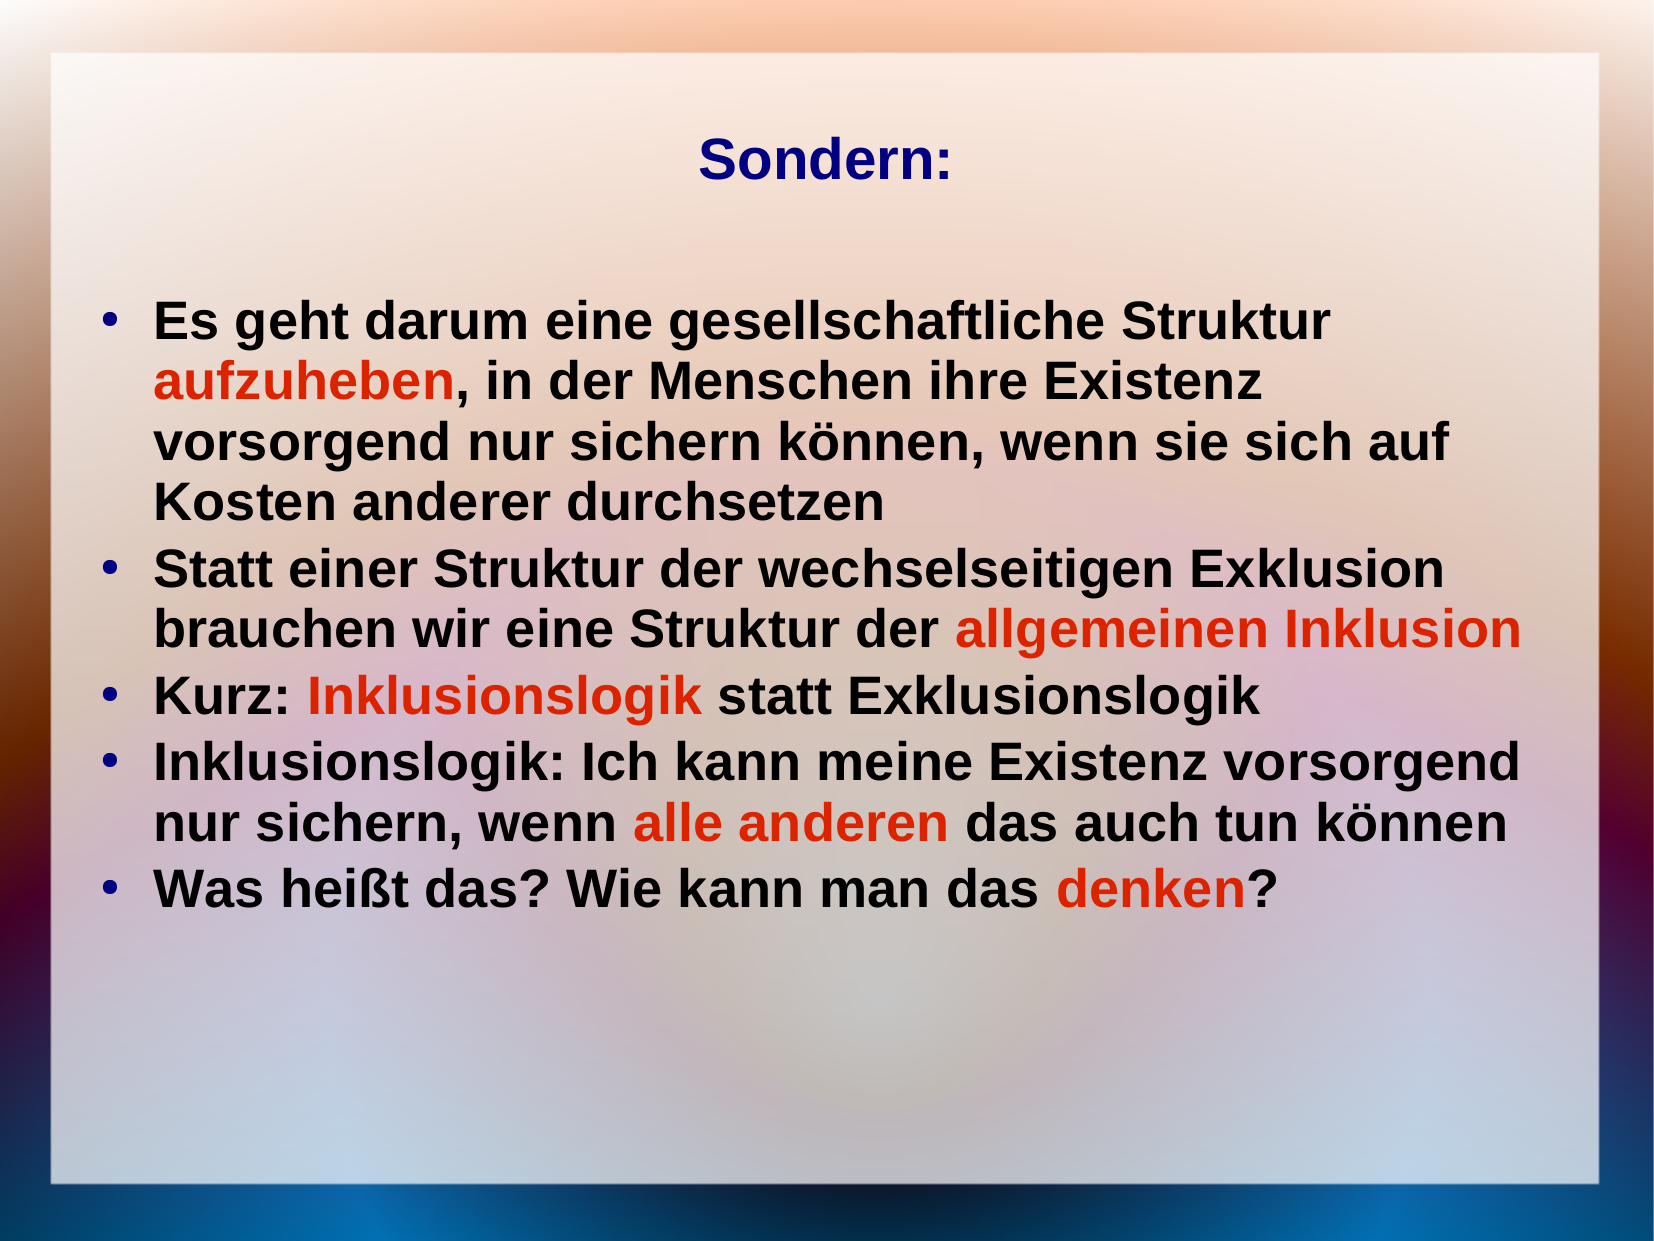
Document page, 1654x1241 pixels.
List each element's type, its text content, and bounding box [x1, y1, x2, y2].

list Es geht darum eine gesellschaftliche Struktur aufzuheben, in der Menschen ihre Existenz vorsorgend nur sichern können, wenn sie sich auf Kosten anderer durchsetzen Statt einer Struktur der wechselseitigen Exklusion brauchen wir eine Struktur der allgemeinen Inklusion Kurz: Inklusionslogik statt Exklusionslogik Inklusionslogik: Ich kann meine Existenz vorsorgend nur sichern, wenn alle anderen das auch tun können Was heißt das? Wie kann man das denken? [82, 290, 1571, 1010]
title Sondern: [82, 55, 1571, 263]
picture [0, 0, 1654, 1241]
